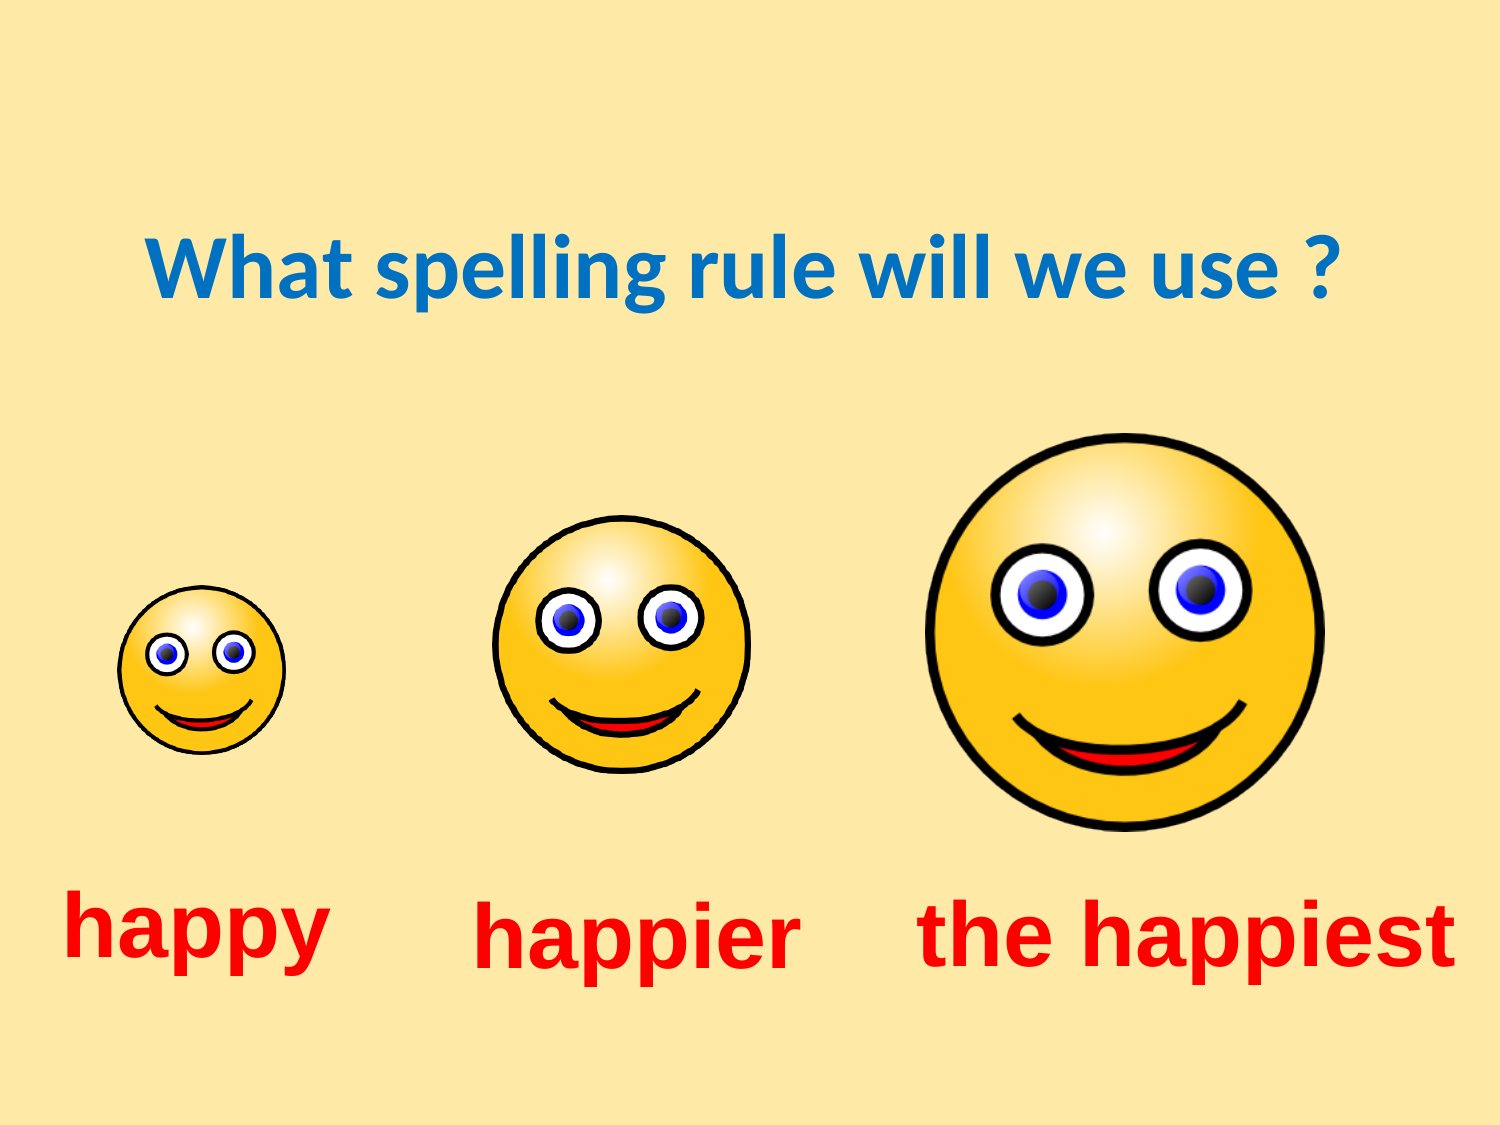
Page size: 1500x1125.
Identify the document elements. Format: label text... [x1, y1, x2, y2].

text_box happier [456, 869, 1078, 996]
picture [925, 433, 1325, 833]
title What spelling rule will we use ? [70, 198, 1421, 434]
picture [492, 515, 751, 774]
text_box happy [46, 858, 668, 984]
picture [117, 585, 286, 755]
text_box the happiest [902, 867, 1500, 993]
